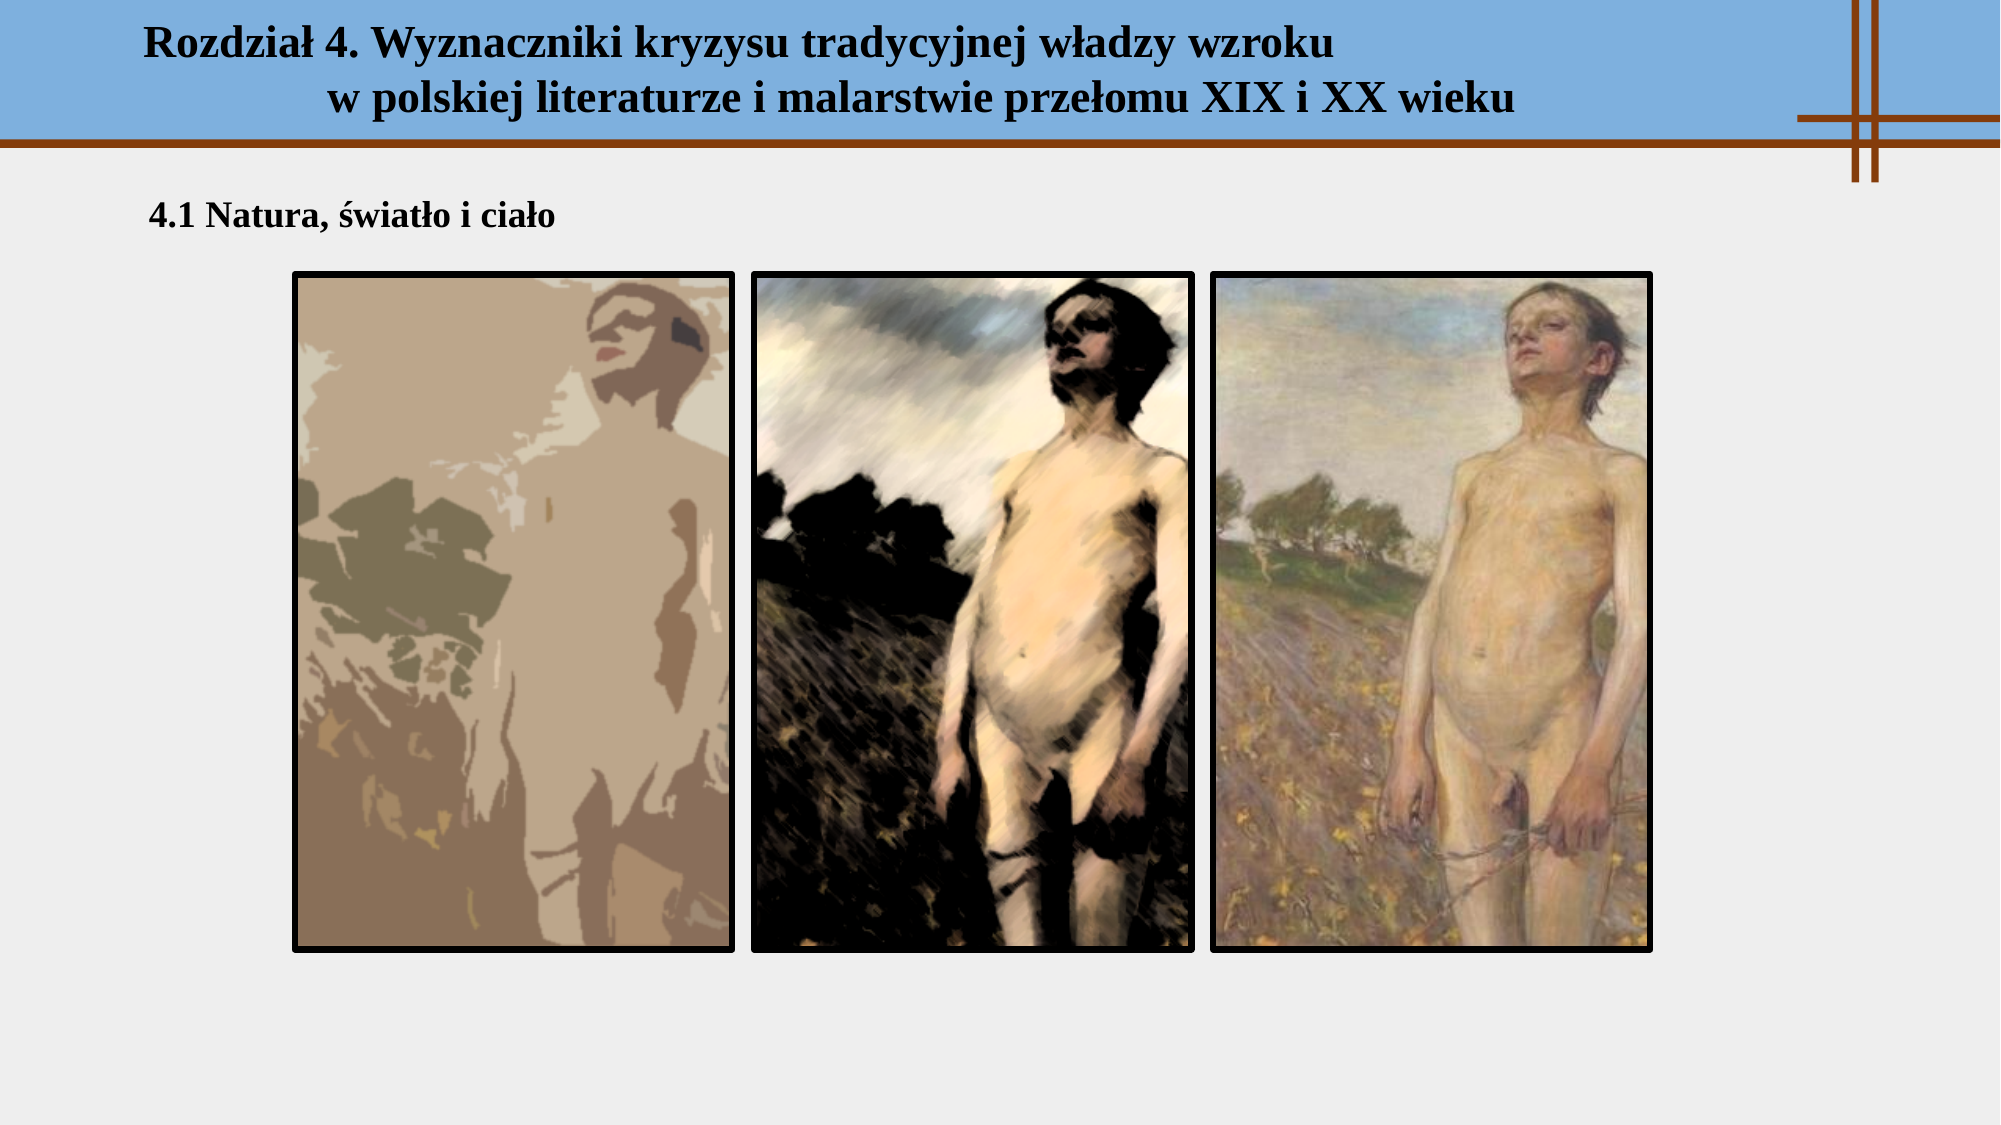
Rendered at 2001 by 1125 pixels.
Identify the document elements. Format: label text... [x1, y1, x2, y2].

picture [756, 277, 1189, 947]
picture [297, 277, 730, 947]
text_box 4.1 Natura, światło i ciało [130, 182, 572, 243]
text_box Rozdział 4. Wyznaczniki kryzysu tradycyjnej władzy wzroku w polskiej literaturze i malarstwie przełomu XIX i XX wieku [129, 4, 1817, 130]
text_box [0, 0, 2001, 183]
picture [1215, 277, 1648, 947]
